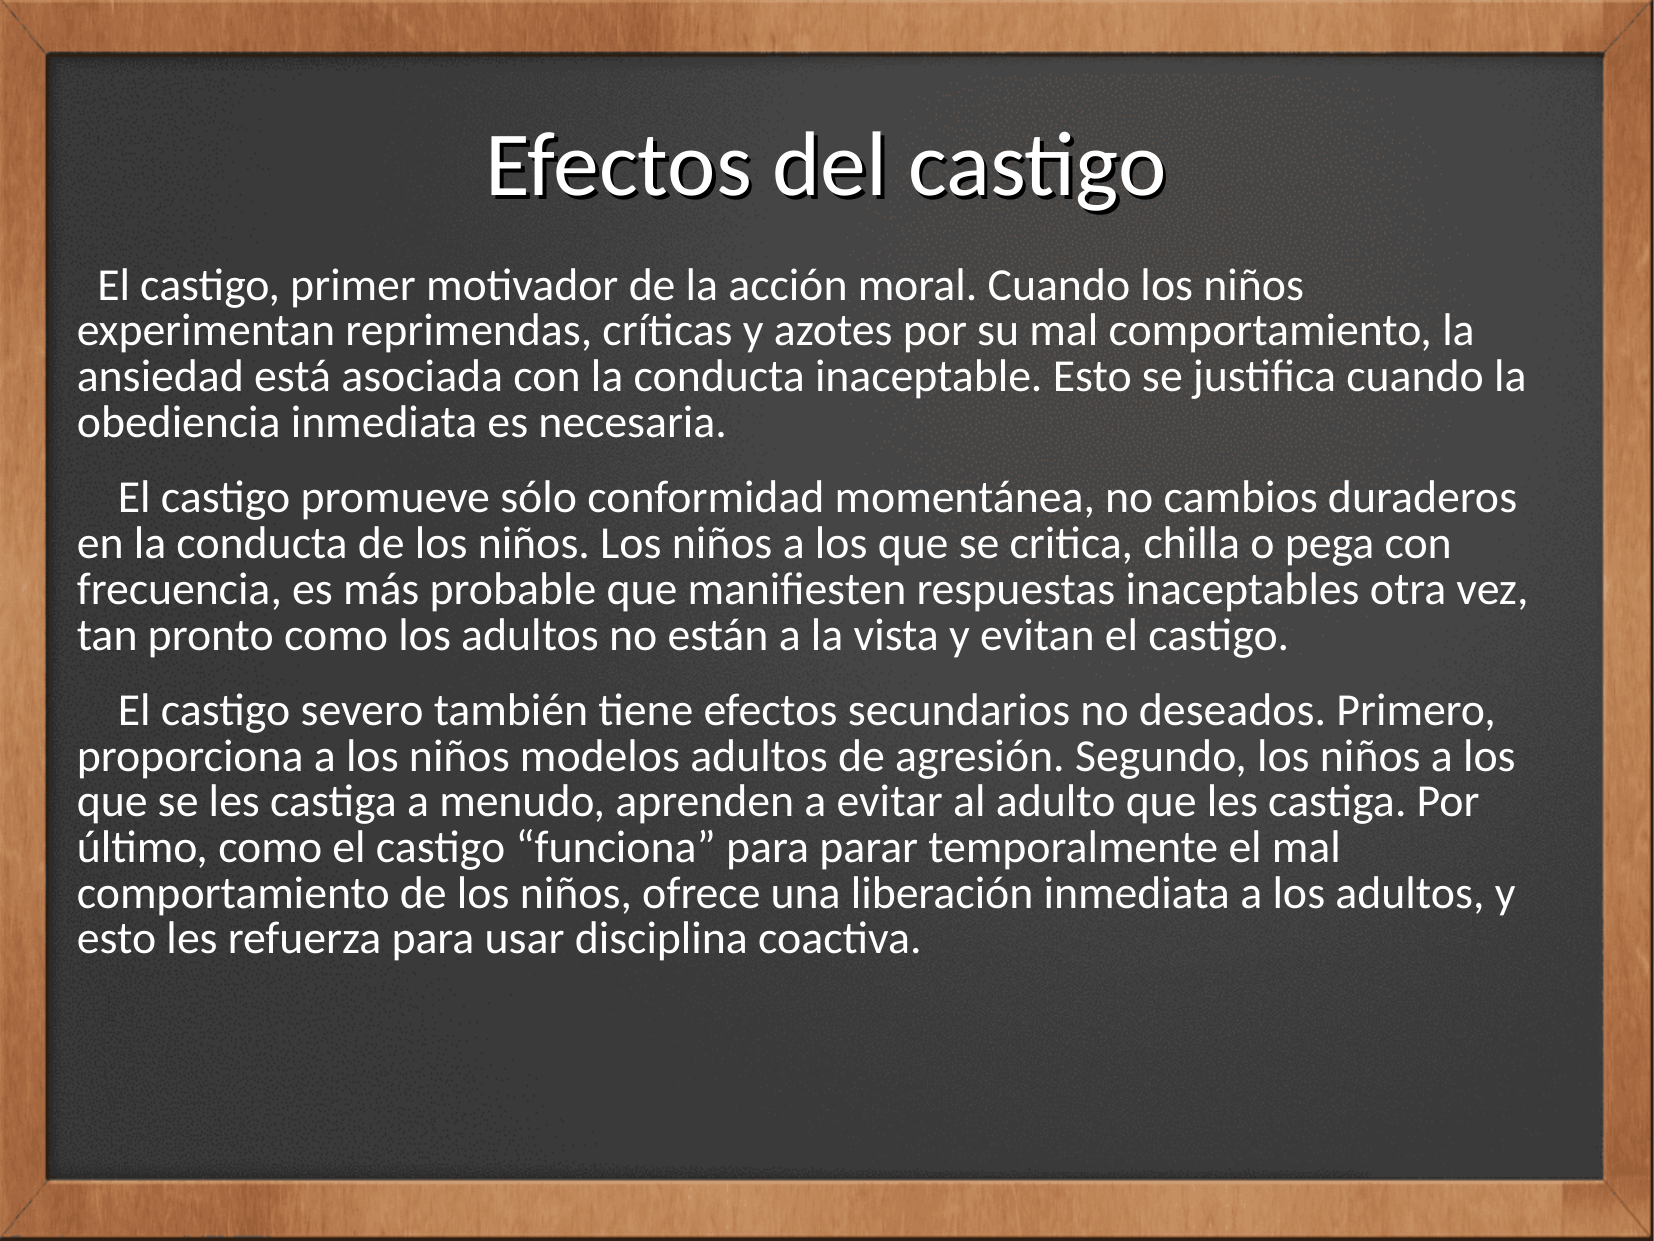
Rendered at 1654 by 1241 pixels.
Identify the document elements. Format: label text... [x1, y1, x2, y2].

title Efectos del castigo [82, 88, 1571, 257]
picture [0, 0, 1654, 1241]
list El castigo, primer motivador de la acción moral. Cuando los niños experimentan reprimendas, críticas y azotes por su mal comportamiento, la ansiedad está asociada con la conducta inaceptable. Esto se justifica cuando la obediencia inmediata es necesaria. El castigo promueve sólo conformidad momentánea, no cambios duraderos en la conducta de los niños. Los niños a los que se critica, chilla o pega con frecuencia, es más probable que manifiesten respuestas inaceptables otra vez, tan pronto como los adultos no están a la vista y evitan el castigo. El castigo severo también tiene efectos secundarios no deseados. Primero, proporciona a los niños modelos adultos de agresión. Segundo, los niños a los que se les castiga a menudo, aprenden a evitar al adulto que les castiga. Por último, como el castigo “funciona” para parar temporalmente el mal comportamiento de los niños, ofrece una liberación inmediata a los adultos, y esto les refuerza para usar disciplina coactiva. [76, 265, 1565, 1106]
